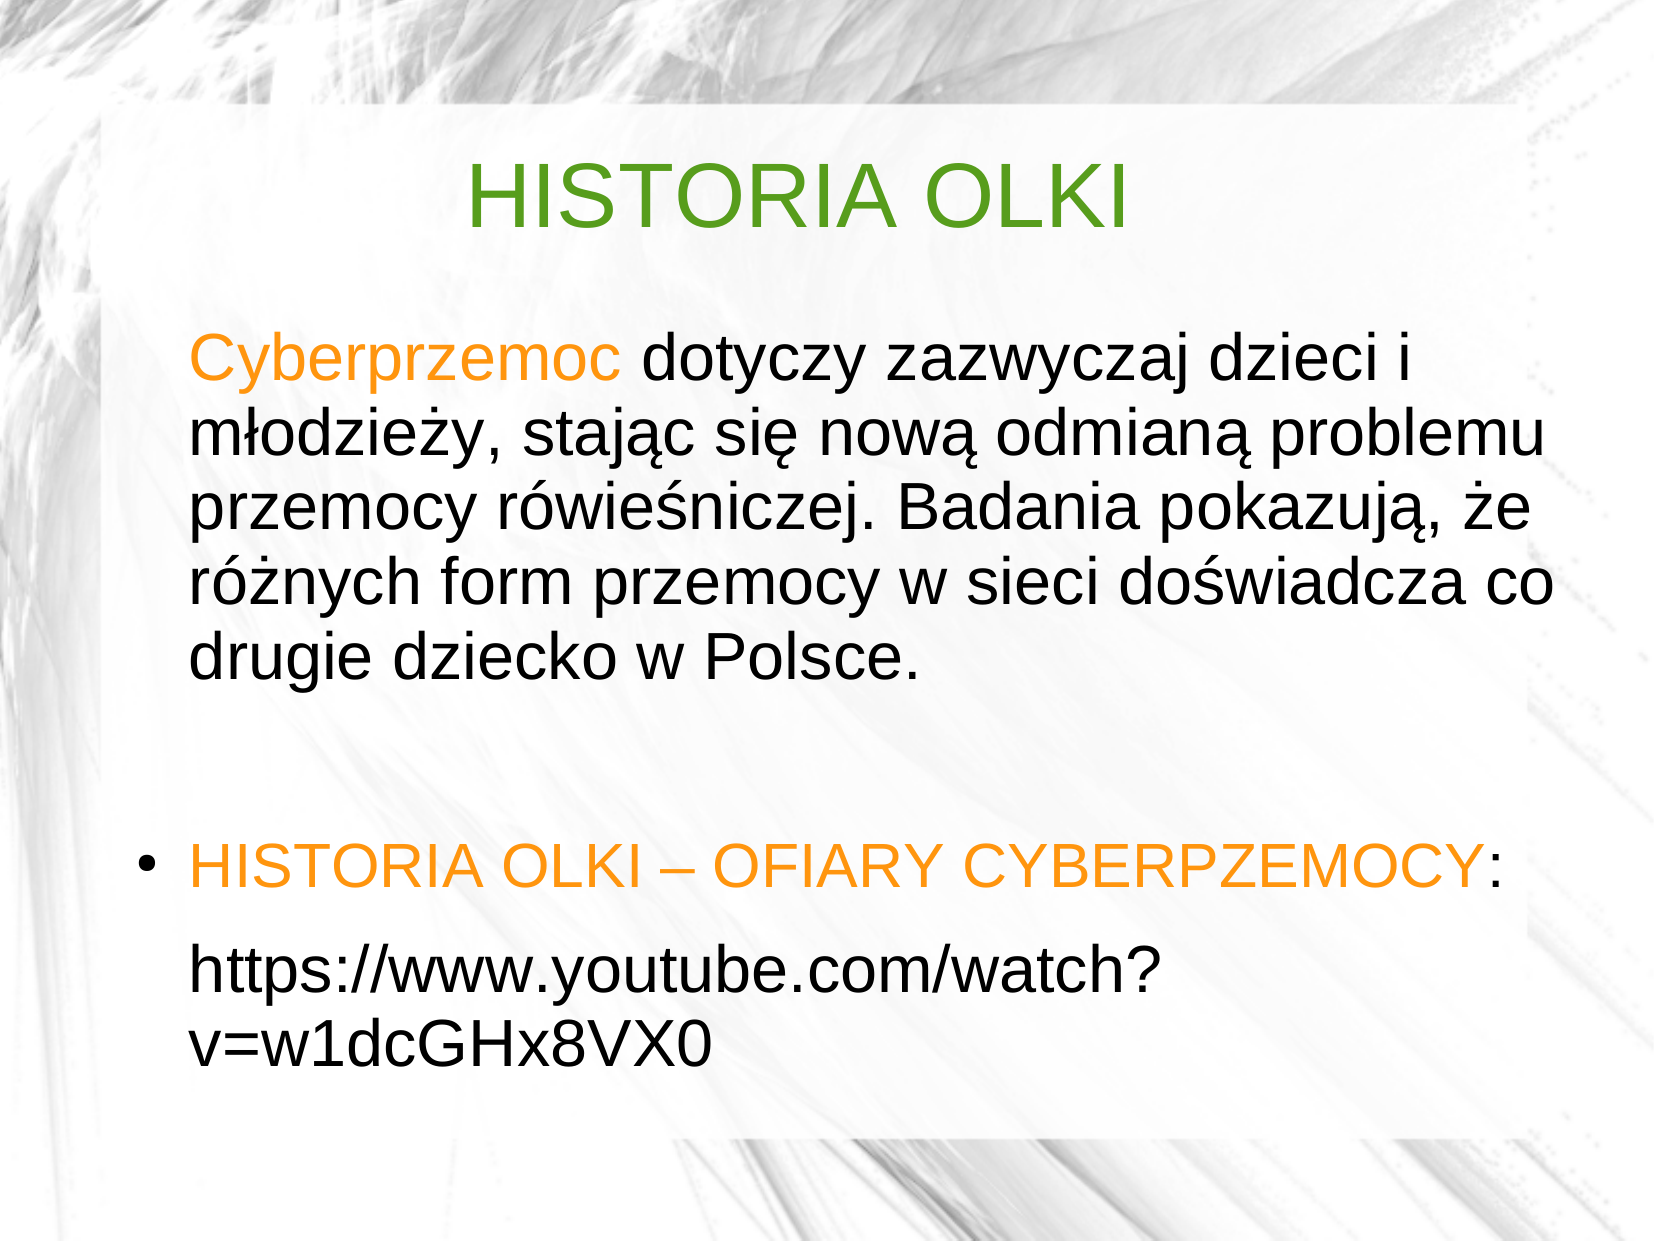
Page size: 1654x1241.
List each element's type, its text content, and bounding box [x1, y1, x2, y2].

title HISTORIA OLKI [118, 112, 1506, 281]
list Cyberprzemoc dotyczy zazwyczaj dzieci i młodzieży, stając się nową odmianą problemu przemocy rówieśniczej. Badania pokazują, że różnych form przemocy w sieci doświadcza co drugie dziecko w Polsce. HISTORIA OLKI – OFIARY CYBERPZEMOCY: https://www.youtube.com/watch?v=w1dcGHx8VX0 [118, 319, 1571, 1186]
picture [0, 0, 1654, 1241]
